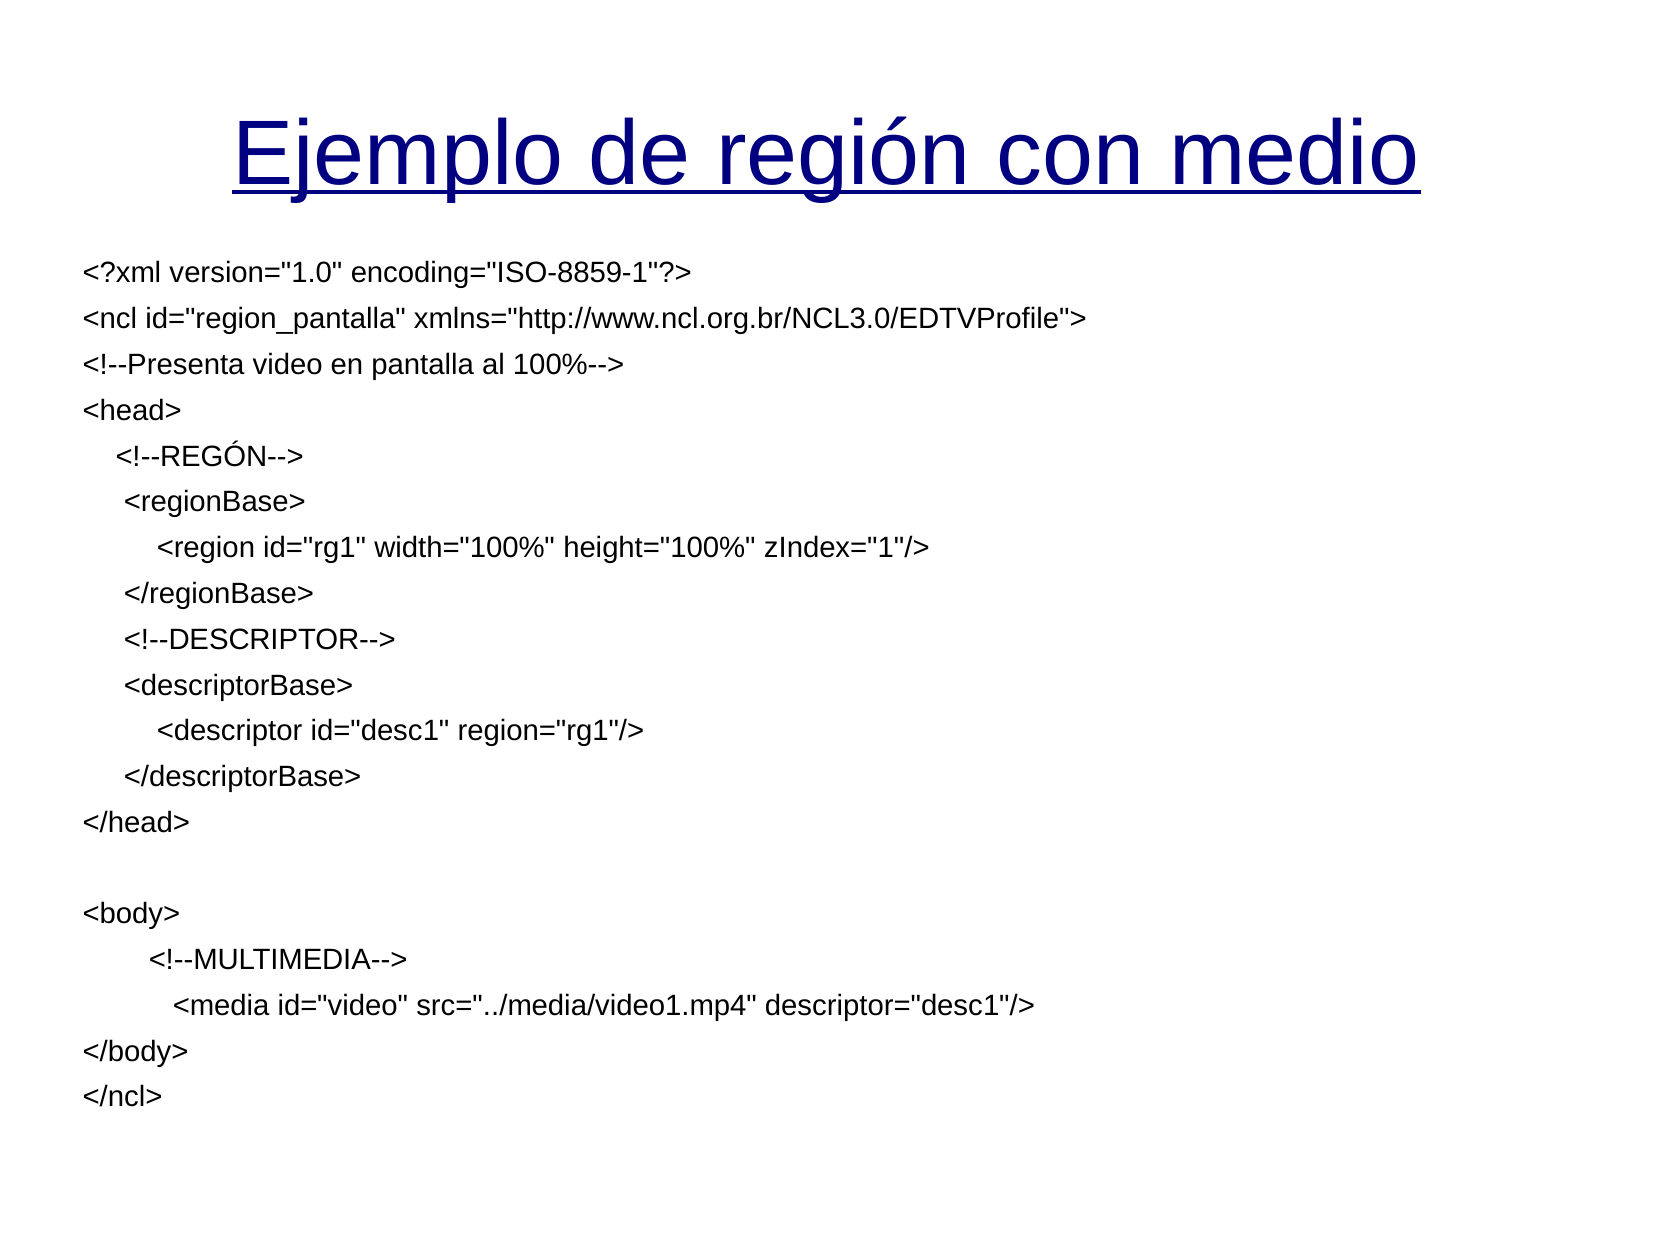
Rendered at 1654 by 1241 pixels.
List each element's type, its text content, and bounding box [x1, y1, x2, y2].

list <?xml version="1.0" encoding="ISO-8859-1"?> <ncl id="region_pantalla" xmlns="http://www.ncl.org.br/NCL3.0/EDTVProfile"> <!--Presenta video en pantalla al 100%--> <head> <!--REGÓN--> <regionBase> <region id="rg1" width="100%" height="100%" zIndex="1"/> </regionBase> <!--DESCRIPTOR--> <descriptorBase> <descriptor id="desc1" region="rg1"/> </descriptorBase> </head> <body> <!--MULTIMEDIA--> <media id="video" src="../media/video1.mp4" descriptor="desc1"/> </body> </ncl> [82, 256, 1538, 1122]
title Ejemplo de región con medio [82, 49, 1571, 257]
